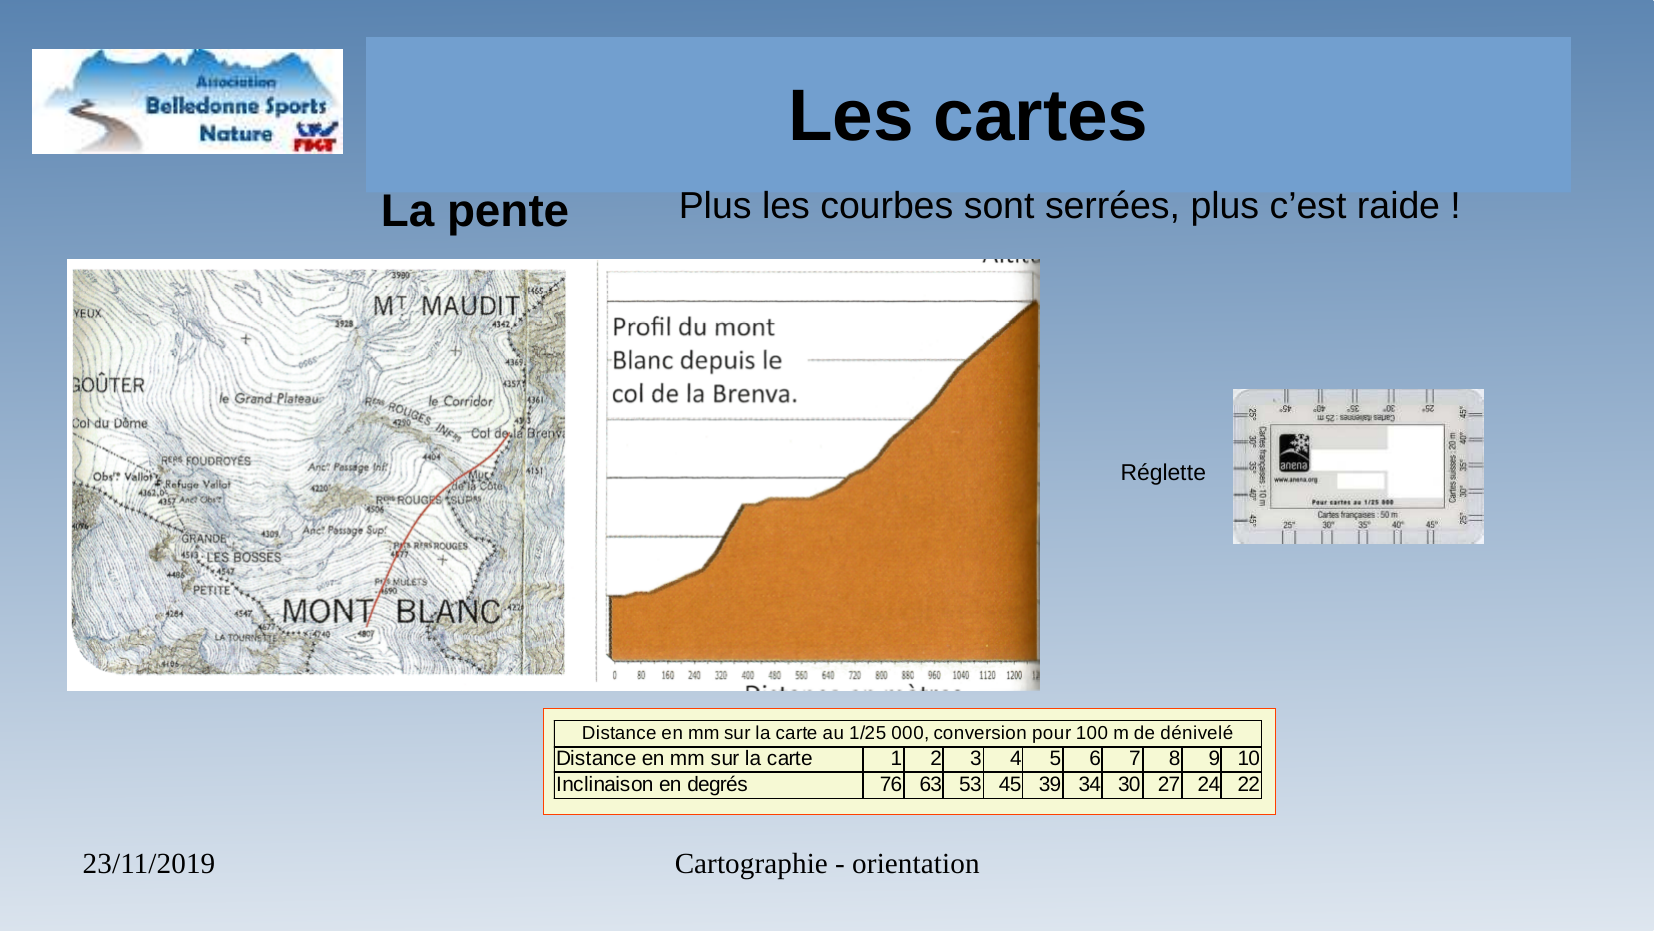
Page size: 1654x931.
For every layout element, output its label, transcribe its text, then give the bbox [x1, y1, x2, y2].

text_box [543, 708, 1276, 815]
text_box Réglette [1098, 448, 1222, 494]
text_box Plus les courbes sont serrées, plus c’est raide ! [664, 177, 1477, 234]
chart [553, 720, 1264, 801]
text_box La pente [366, 177, 585, 244]
picture [67, 259, 1094, 691]
picture [1233, 389, 1484, 544]
picture [32, 49, 343, 154]
title Les cartes [366, 37, 1571, 193]
